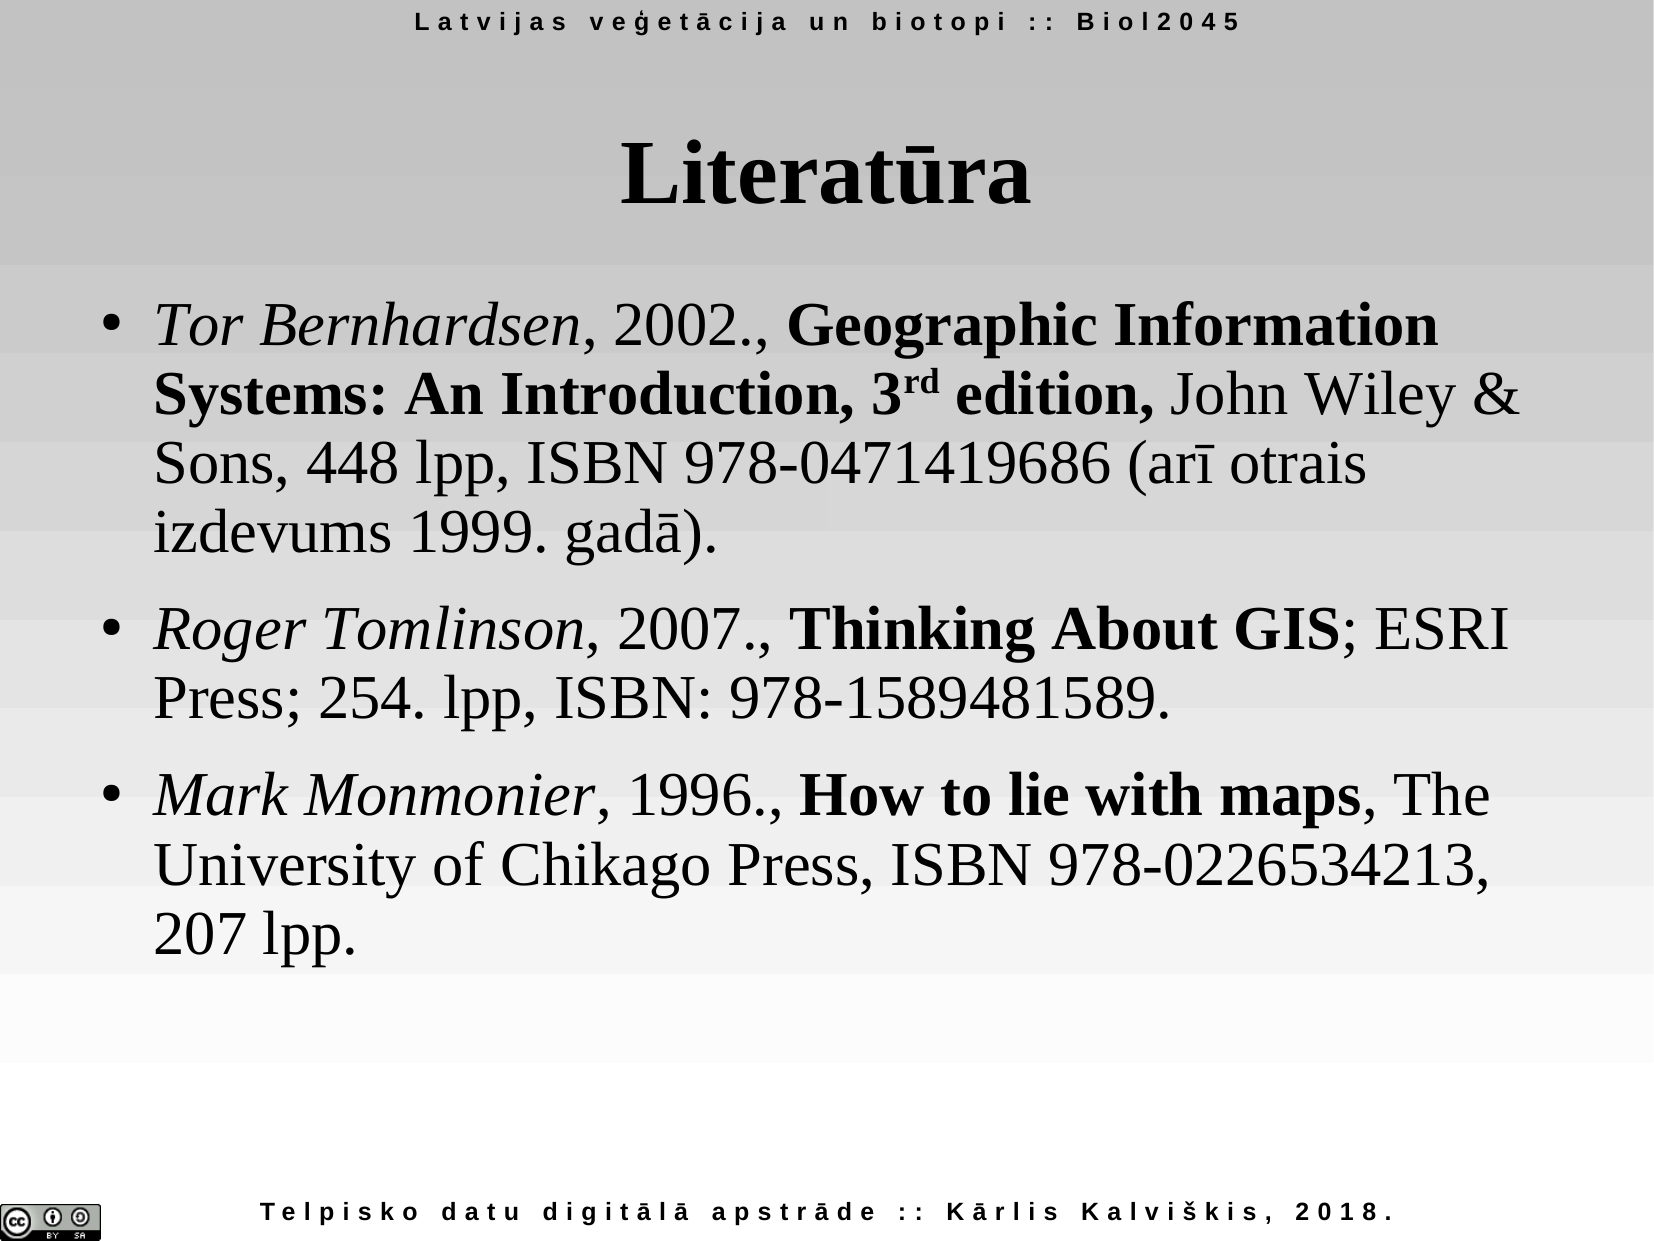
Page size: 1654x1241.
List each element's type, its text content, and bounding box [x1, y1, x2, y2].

picture [0, 0, 1654, 1241]
title Literatūra [29, 49, 1625, 296]
list Tor Bernhardsen, 2002., Geographic Information Systems: An Introduction, 3rd edition, John Wiley & Sons, 448 lpp, ISBN 978-0471419686 (arī otrais izdevums 1999. gadā). Roger Tomlinson, 2007., Thinking About GIS; ESRI Press; 254. lpp, ISBN: 978-1589481589. Mark Monmonier, 1996., How to lie with maps, The University of Chikago Press, ISBN 978-0226534213, 207 lpp. [82, 289, 1571, 1113]
